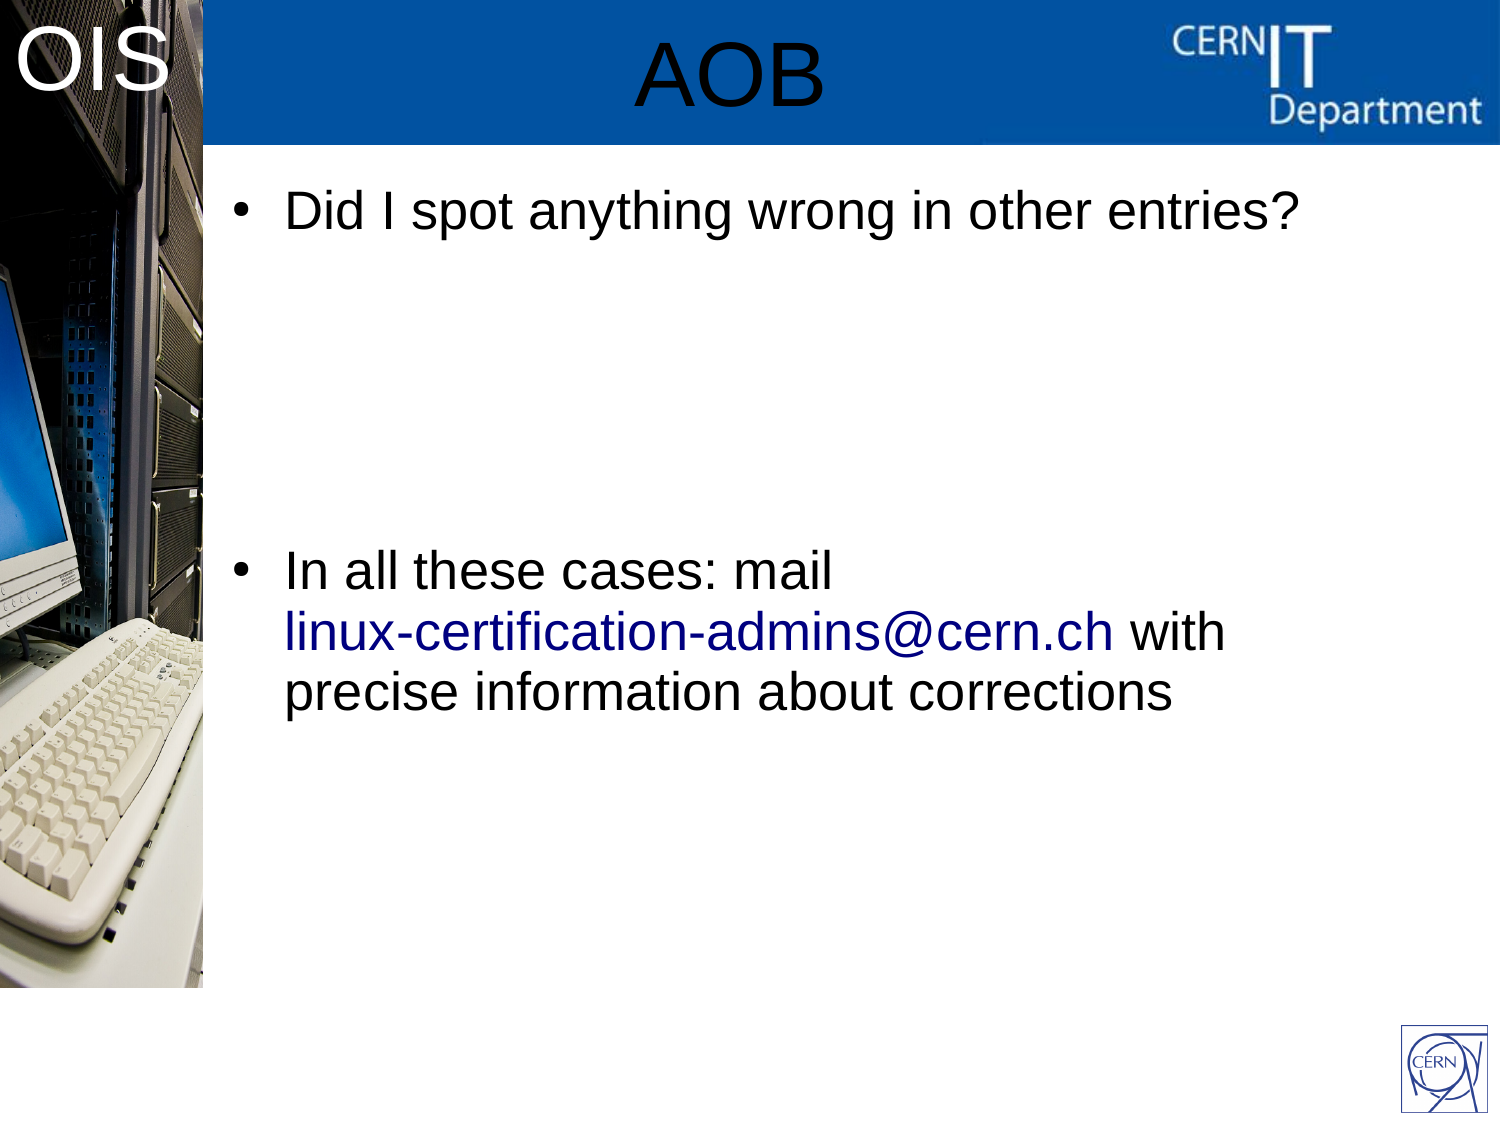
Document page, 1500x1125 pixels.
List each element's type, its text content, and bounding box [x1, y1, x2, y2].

picture [0, 0, 225, 988]
picture [1238, 0, 1500, 145]
title AOB [225, 0, 1238, 151]
list Did I spot anything wrong in other entries? In all these cases: mail linux-certification-admins@cern.ch with precise information about corrections [213, 180, 1388, 935]
picture [1401, 1025, 1488, 1113]
